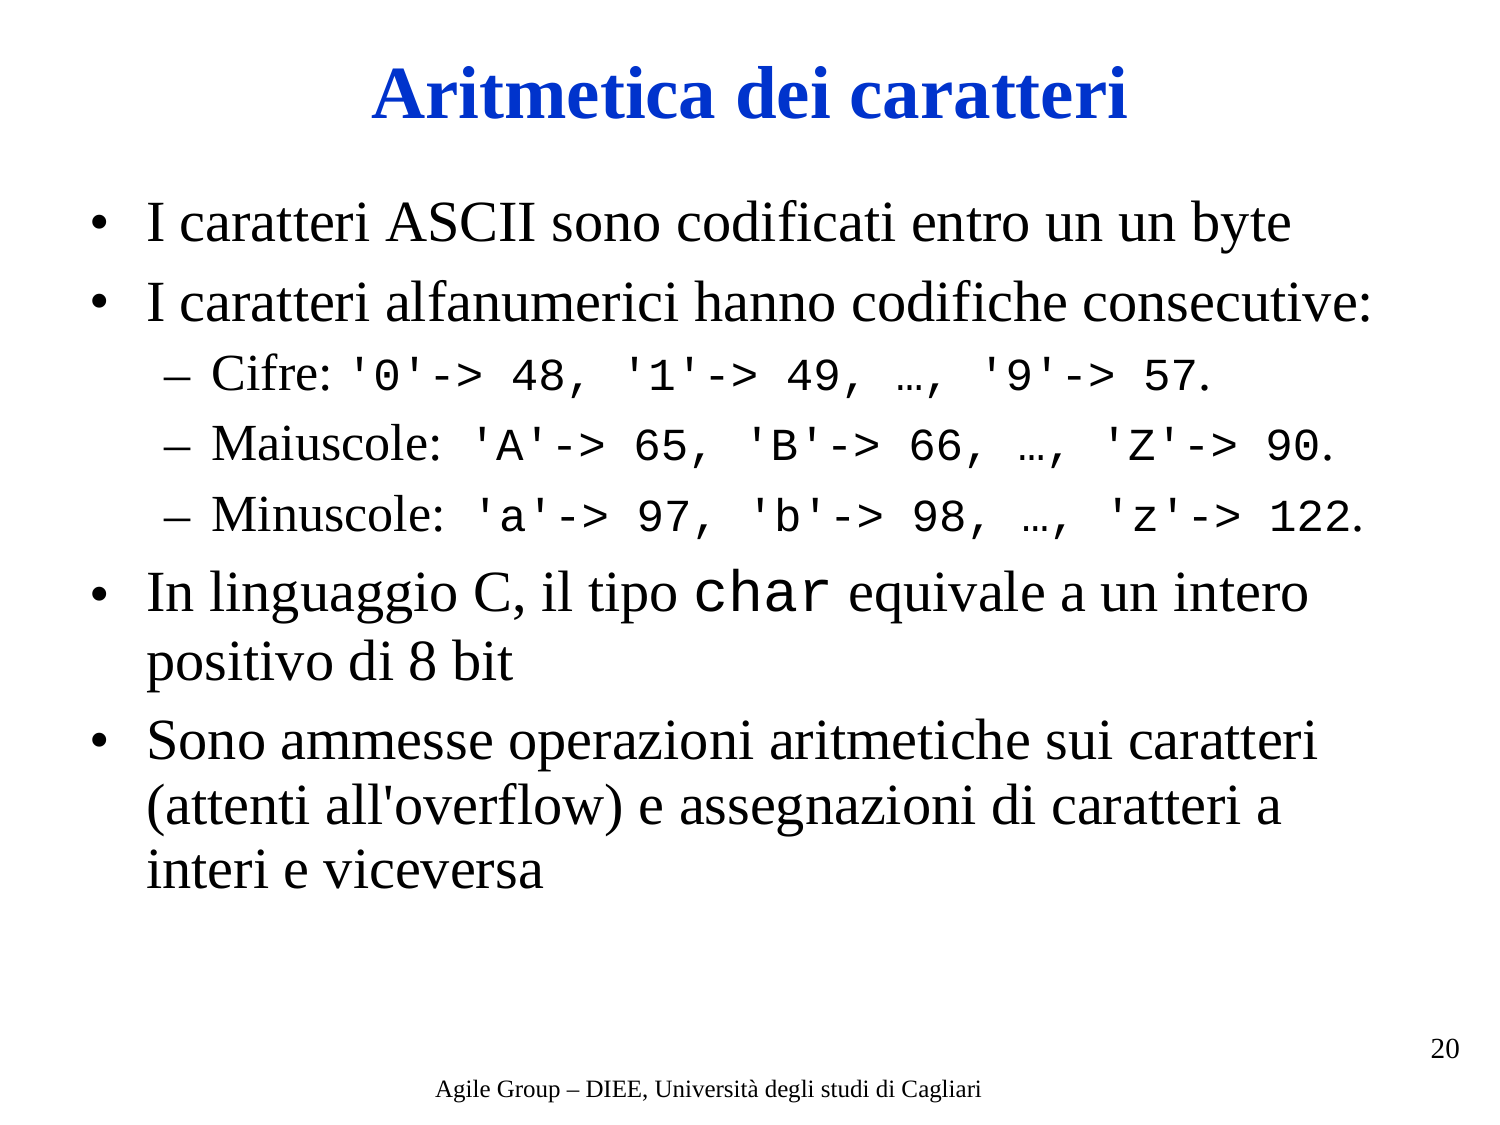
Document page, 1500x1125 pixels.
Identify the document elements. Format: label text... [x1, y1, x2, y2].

title Aritmetica dei caratteri [112, 12, 1388, 175]
list I caratteri ASCII sono codificati entro un un byte I caratteri alfanumerici hanno codifiche consecutive: Cifre: '0'-> 48, '1'-> 49, …, '9'-> 57. Maiuscole: 'A'-> 65, 'B'-> 66, …, 'Z'-> 90. Minuscole: 'a'-> 97, 'b'-> 98, …, 'z'-> 122. In linguaggio C, il tipo char equivale a un intero positivo di 8 bit Sono ammesse operazioni aritmetiche sui caratteri (attenti all'overflow) e assegnazioni di caratteri a interi e viceversa [75, 182, 1417, 1051]
